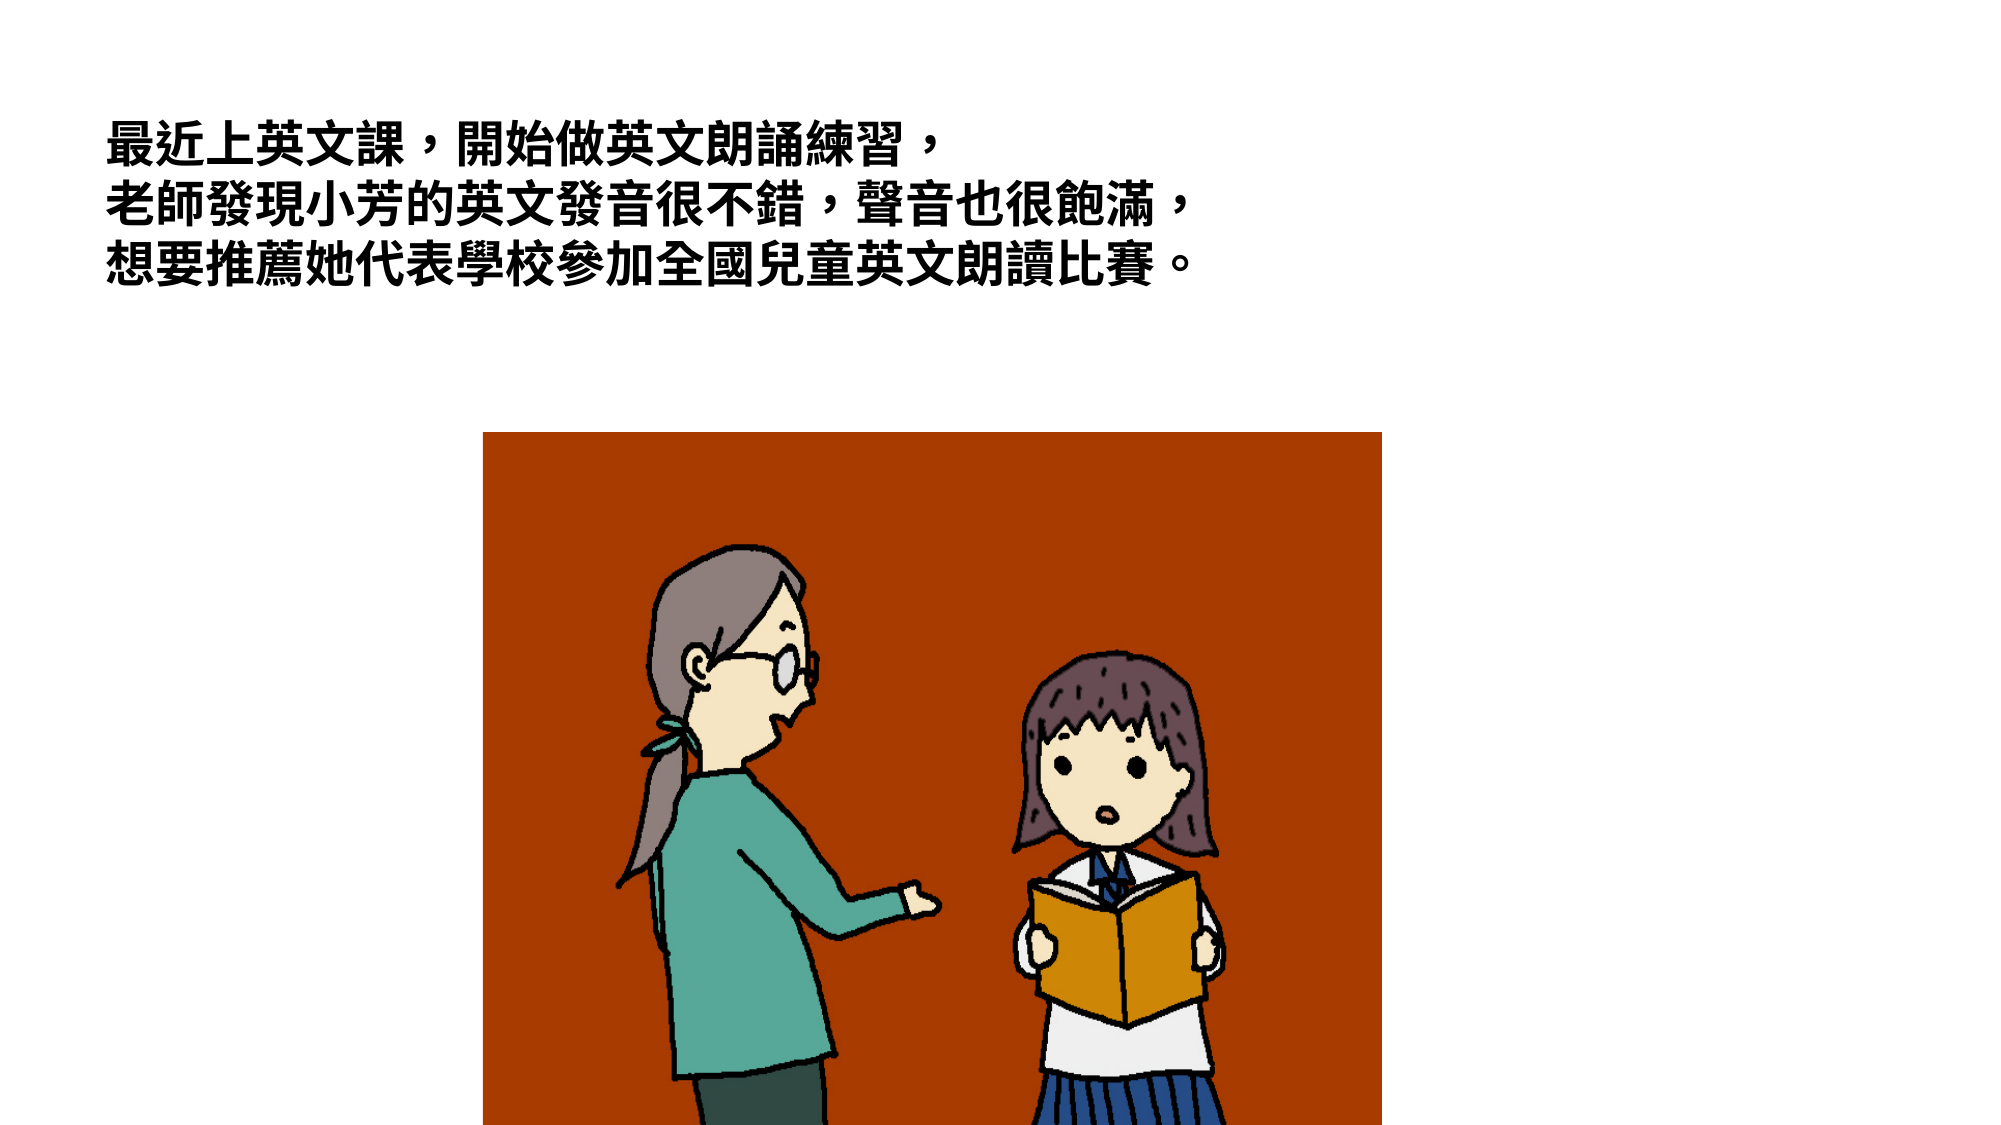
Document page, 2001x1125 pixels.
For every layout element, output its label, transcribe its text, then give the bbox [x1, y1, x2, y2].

picture [482, 432, 1382, 1125]
text_box 最近上英文課，開始做英文朗誦練習， 老師發現小芳的英文發音很不錯，聲音也很飽滿， 想要推薦她代表學校參加全國兒童英文朗讀比賽。 [91, 105, 1444, 301]
